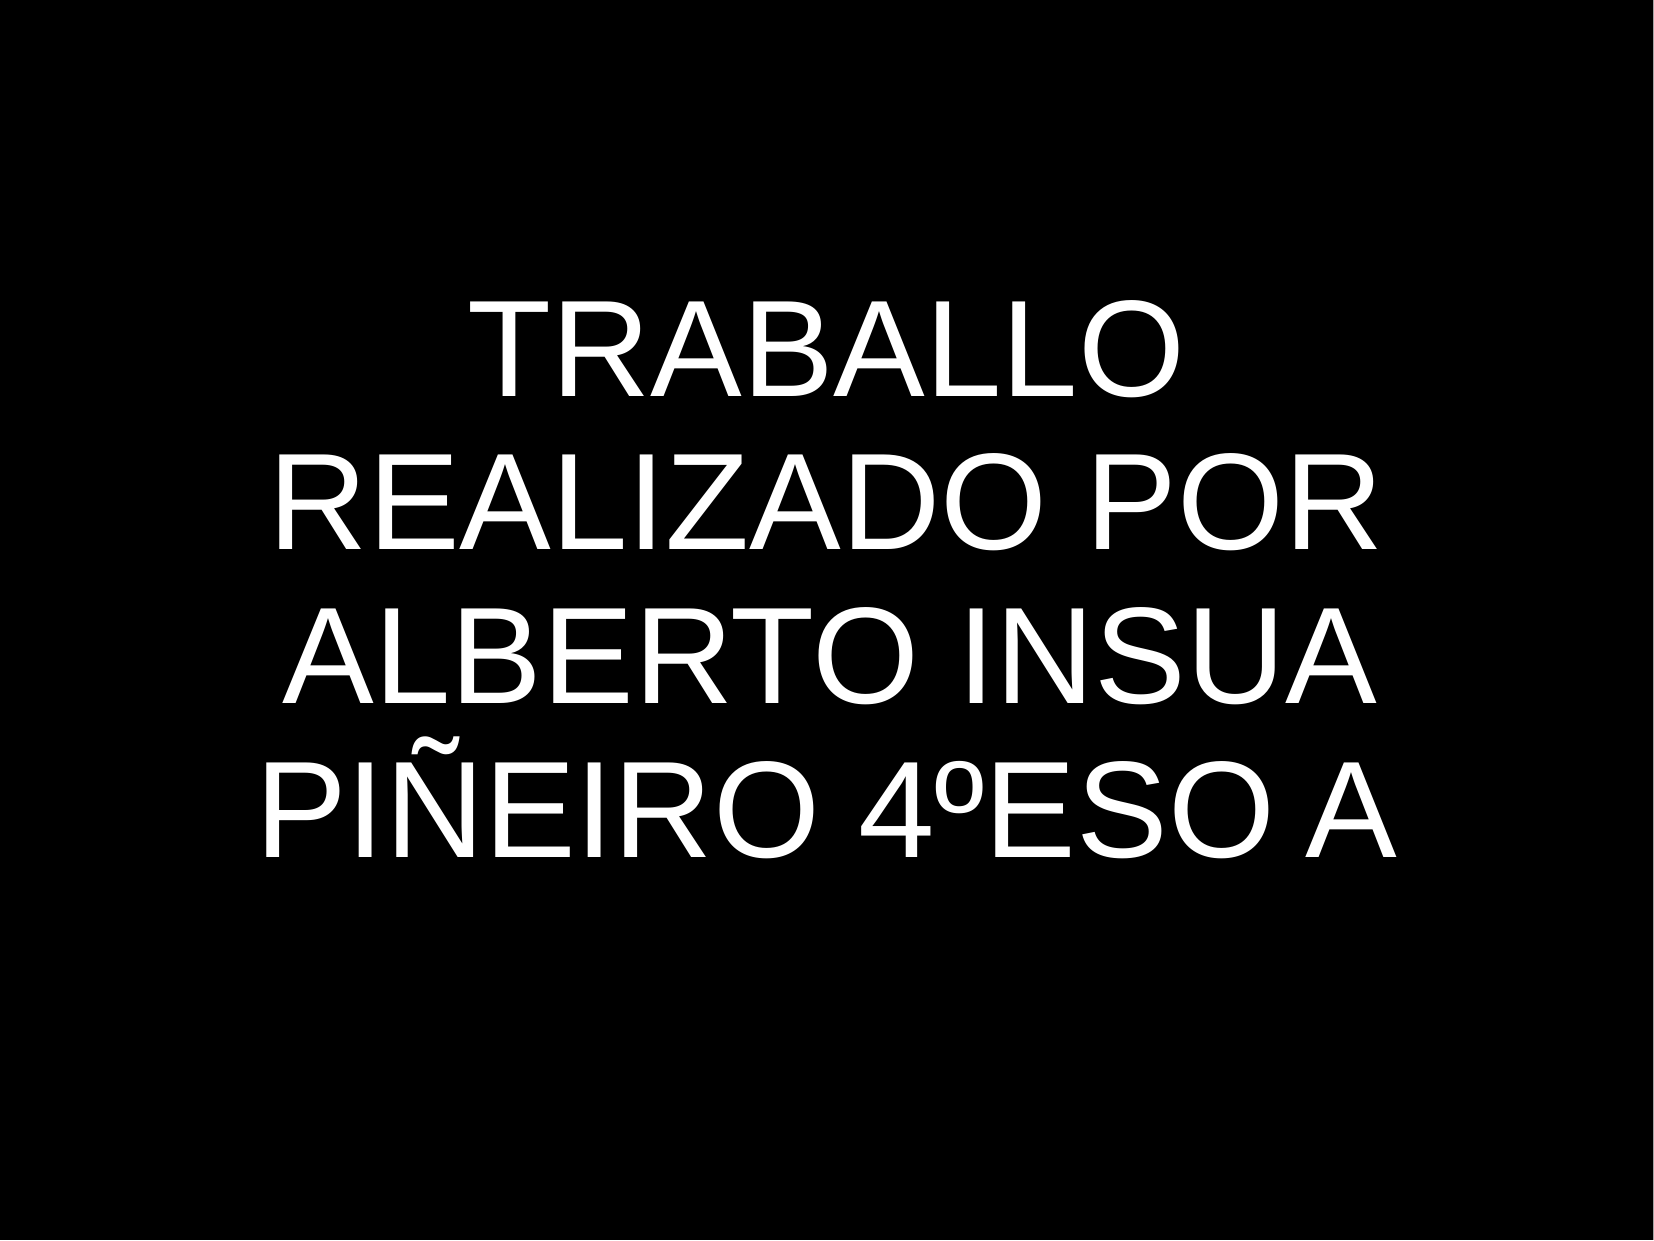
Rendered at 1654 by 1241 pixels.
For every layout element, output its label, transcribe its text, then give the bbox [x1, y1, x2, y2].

subtitle TRABALLO REALIZADO POR ALBERTO INSUA PIÑEIRO 4ºESO A [82, 49, 1571, 1109]
